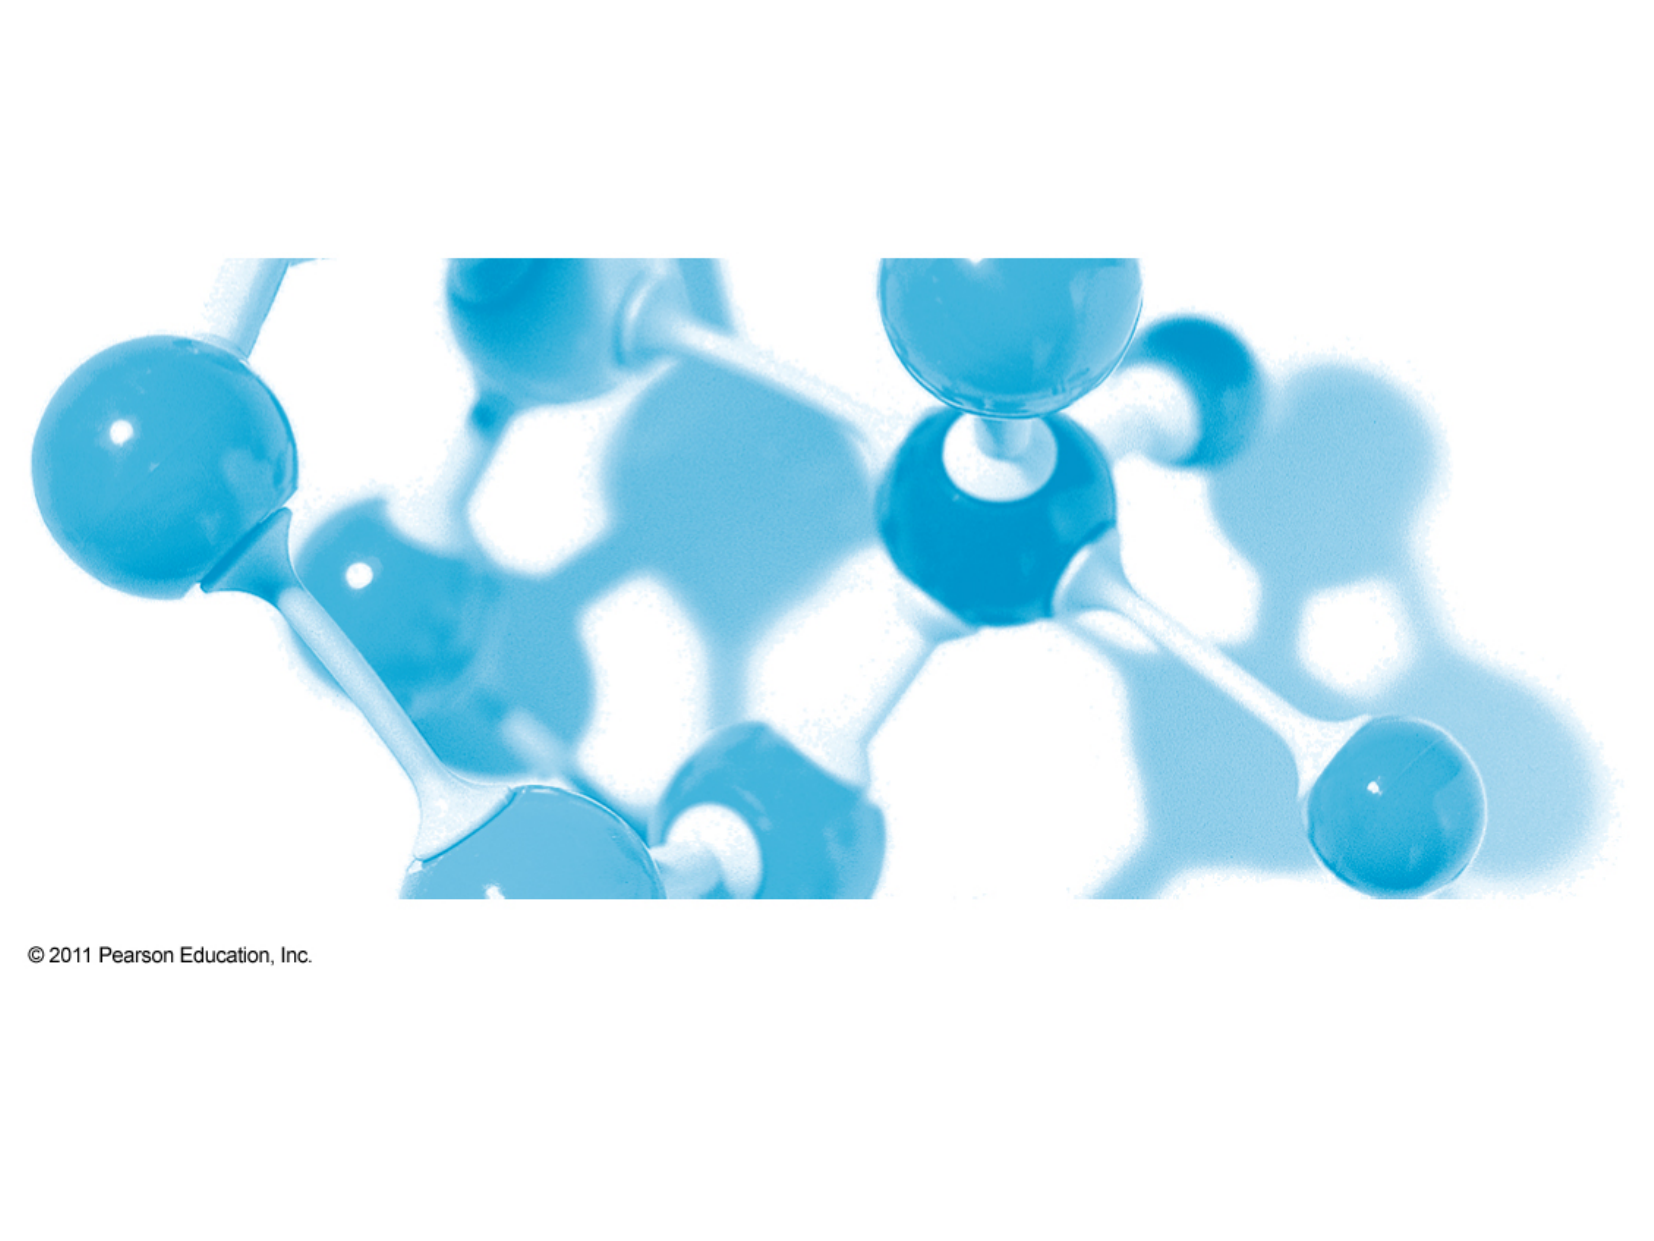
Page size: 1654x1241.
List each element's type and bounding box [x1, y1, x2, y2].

picture [0, 229, 1654, 1011]
